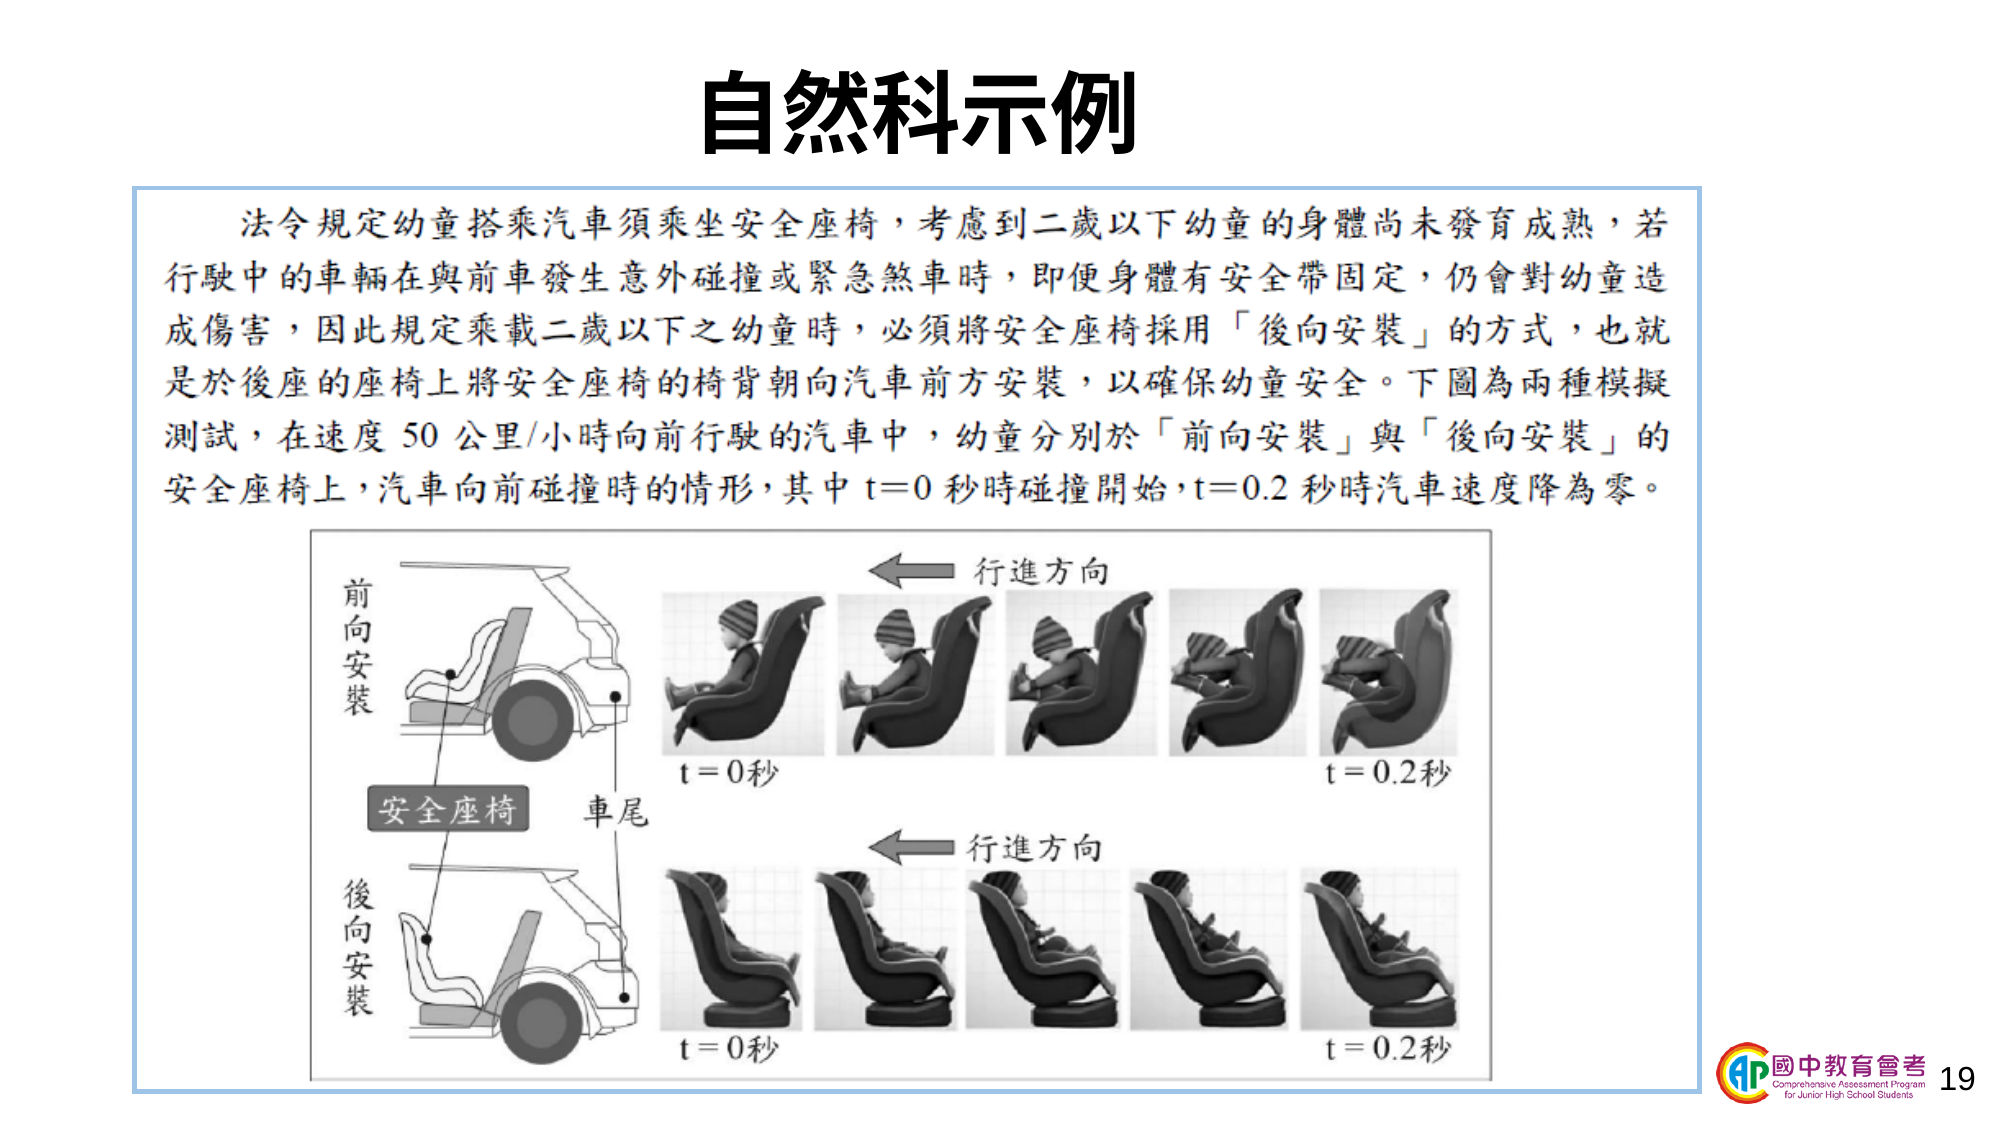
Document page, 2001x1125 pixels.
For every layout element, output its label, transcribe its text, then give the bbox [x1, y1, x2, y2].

title 自然科示例 [53, 2, 1779, 220]
picture [149, 220, 1685, 1089]
title 自然科示例 [137, 190, 1697, 220]
text_box [1923, 1047, 2000, 1108]
